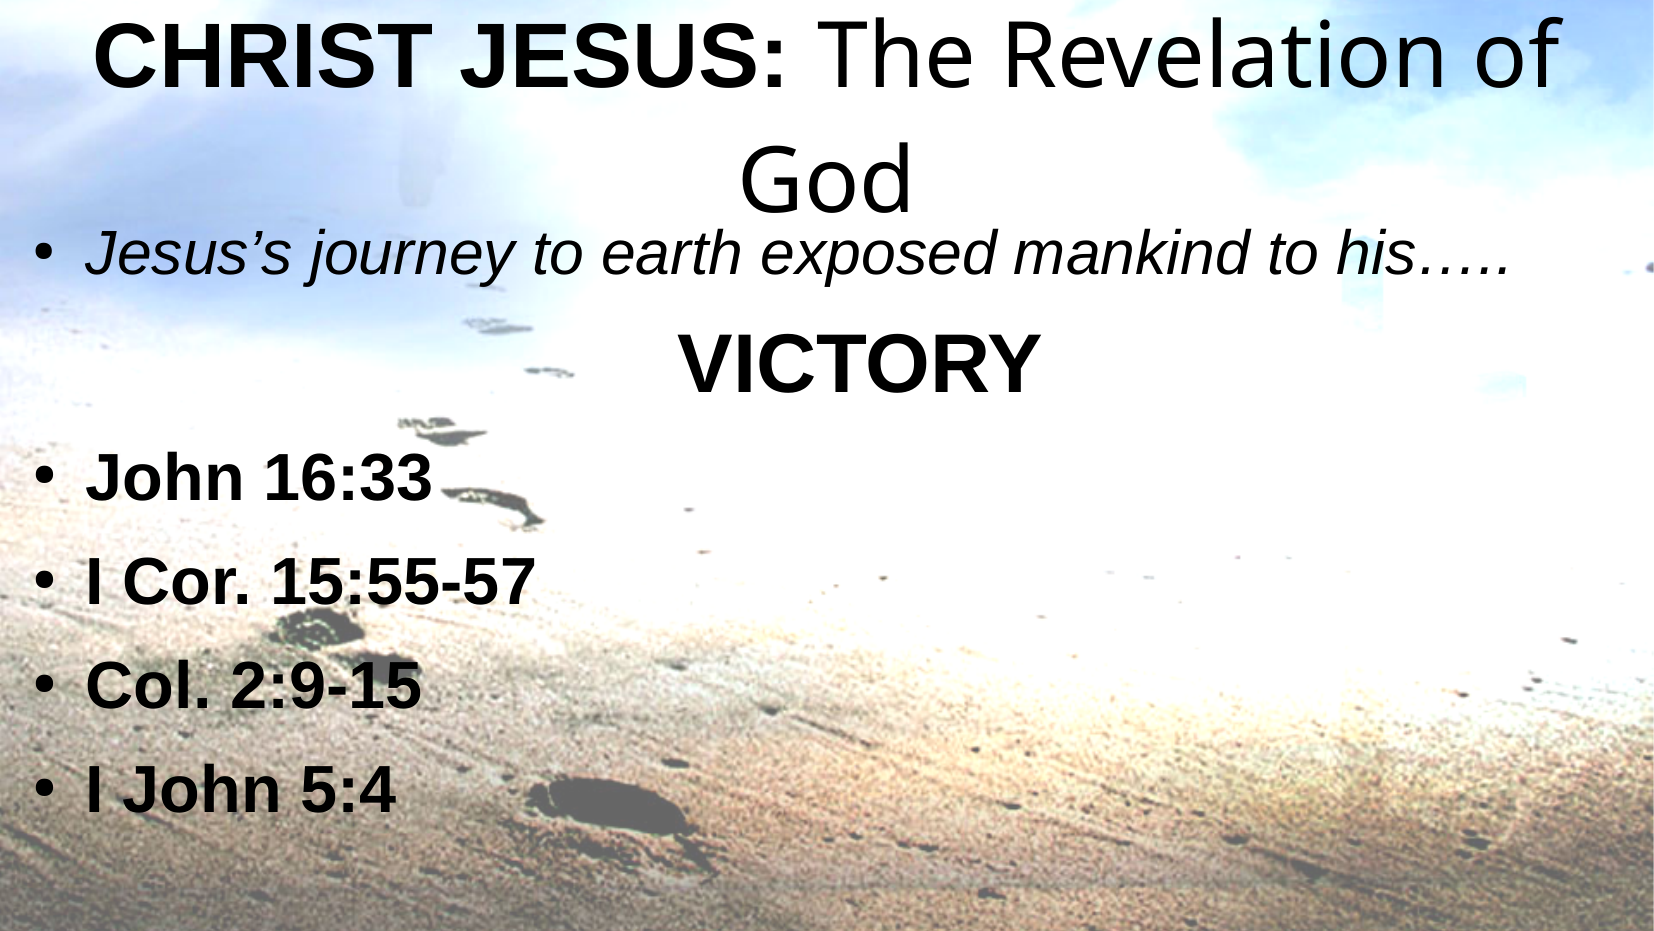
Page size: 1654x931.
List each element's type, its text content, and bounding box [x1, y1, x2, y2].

picture [0, 243, 1654, 931]
list Jesus’s journey to earth exposed mankind to his….. VICTORY John 16:33 I Cor. 15:55-57 Col. 2:9-15 I John 5:4 [15, 217, 1636, 916]
title CHRIST JESUS: The Revelation of God [0, 0, 1654, 243]
